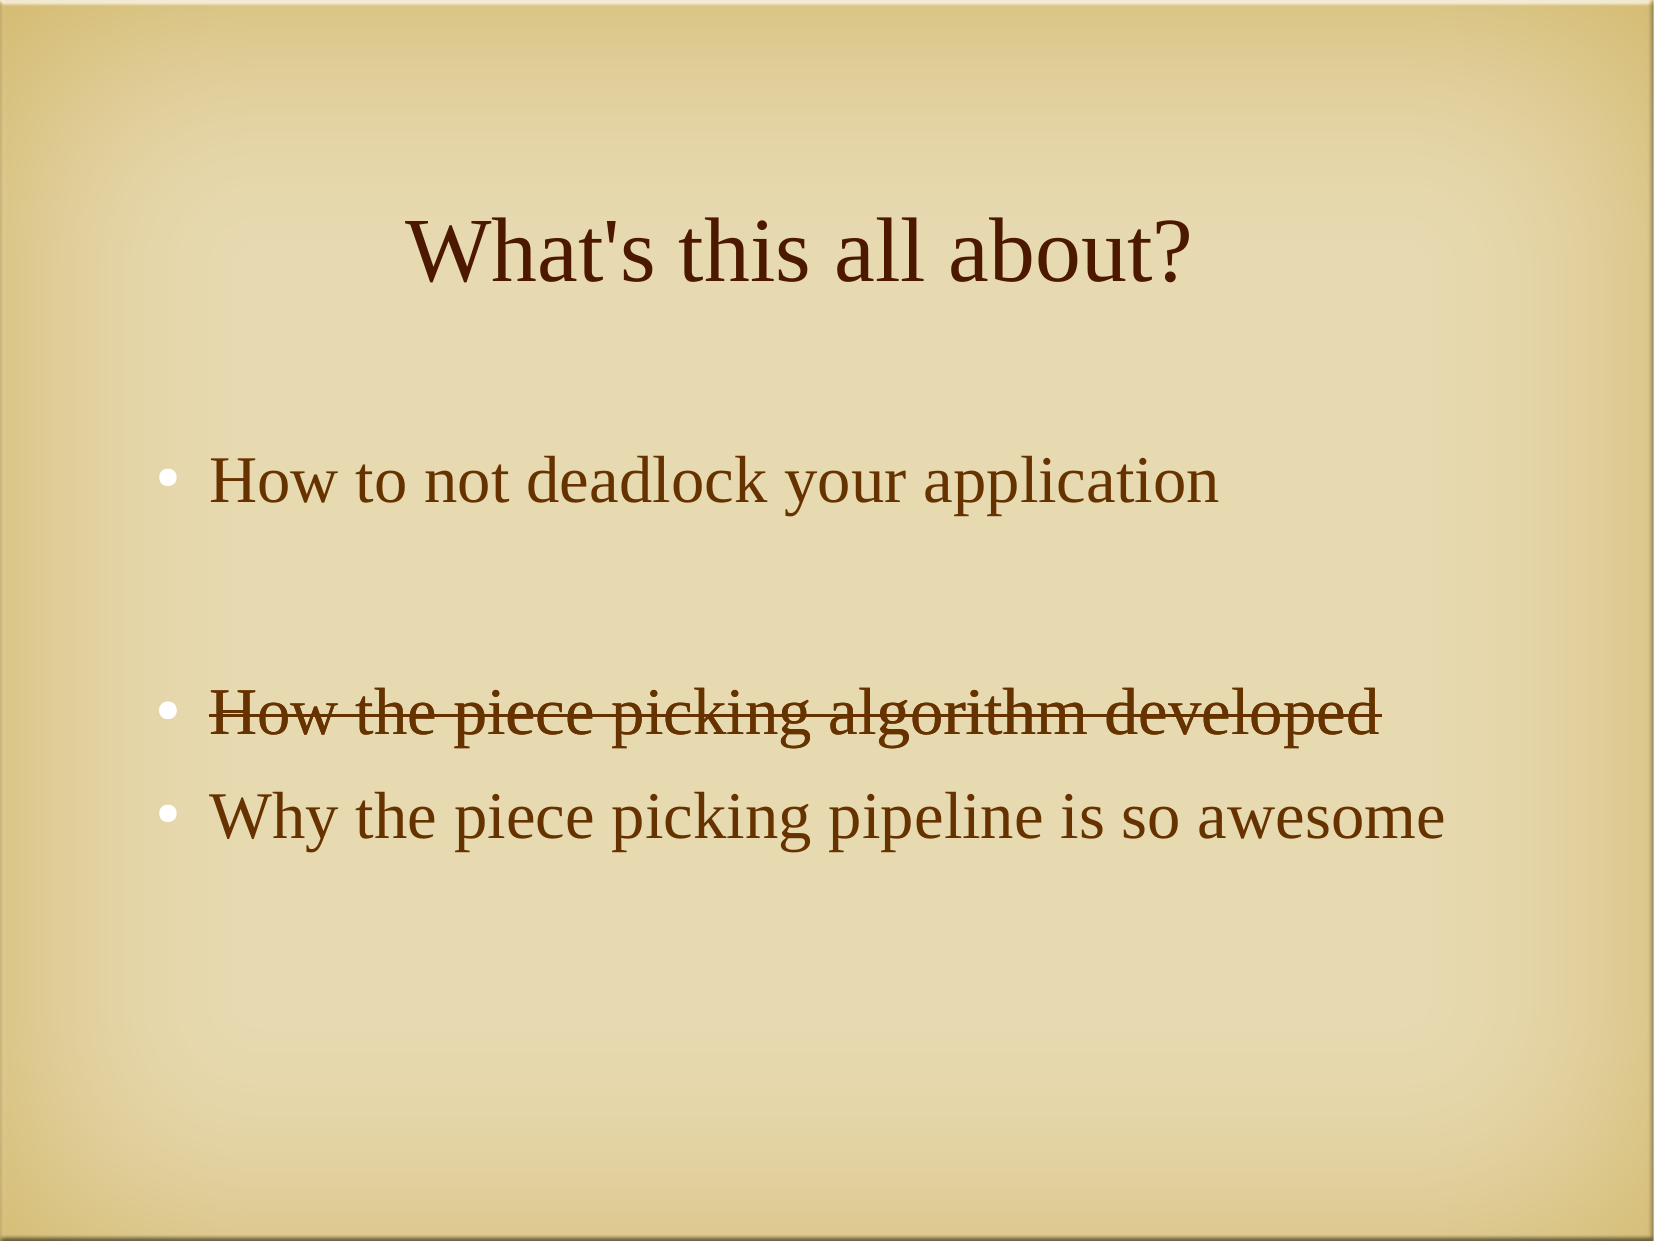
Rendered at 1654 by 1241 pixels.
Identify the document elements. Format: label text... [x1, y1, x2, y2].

title What's this all about? [93, 147, 1506, 355]
list How to not deadlock your application [120, 442, 1533, 621]
list How the piece picking algorithm developed Why the piece picking pipeline is so awesome [120, 675, 1533, 1093]
picture [0, 0, 1654, 1241]
